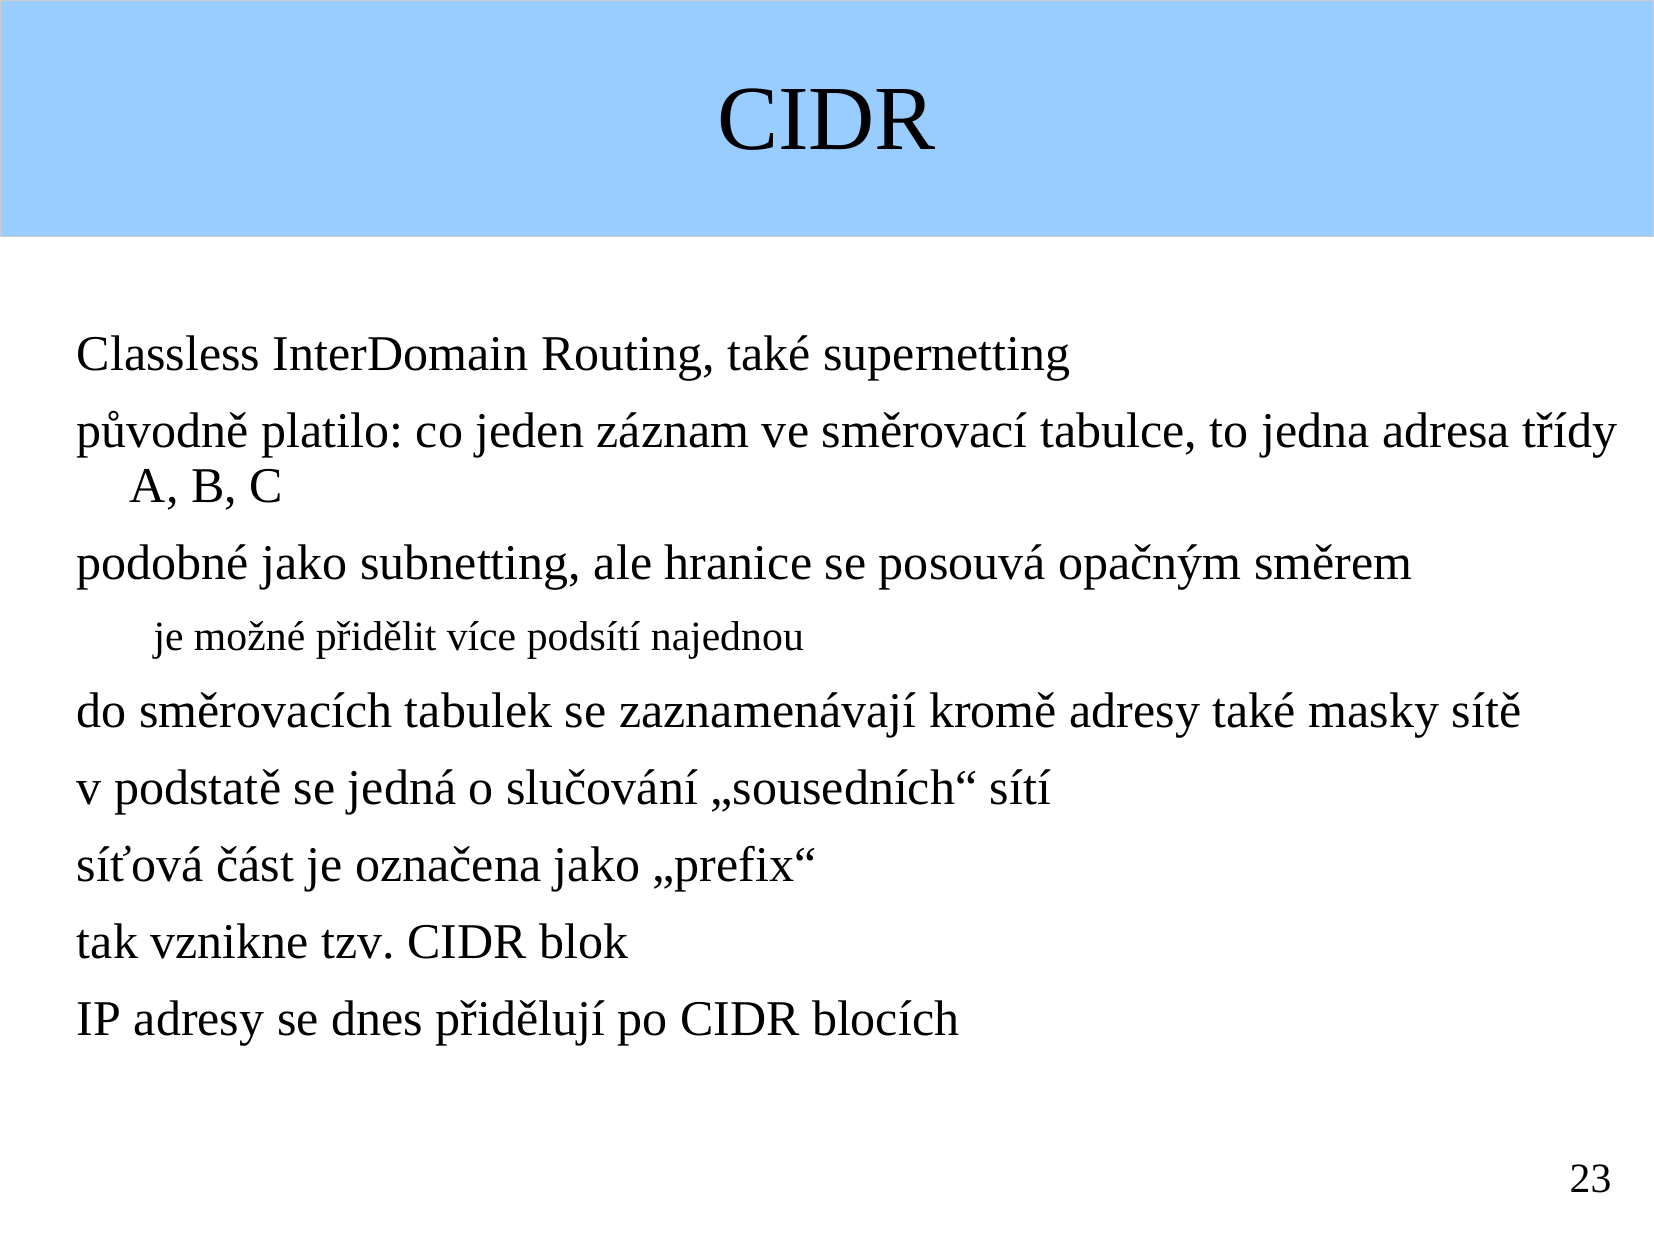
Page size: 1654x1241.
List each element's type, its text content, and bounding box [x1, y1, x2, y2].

list Classless InterDomain Routing, také supernetting původně platilo: co jeden záznam ve směrovací tabulce, to jedna adresa třídy A, B, C podobné jako subnetting, ale hranice se posouvá opačným směrem je možné přidělit více podsítí najednou do směrovacích tabulek se zaznamenávají kromě adresy také masky sítě v podstatě se jedná o slučování „sousedních“ sítí síťová část je označena jako „prefix“ tak vznikne tzv. CIDR blok IP adresy se dnes přidělují po CIDR blocích [59, 325, 1625, 1178]
title CIDR [0, 0, 1654, 237]
